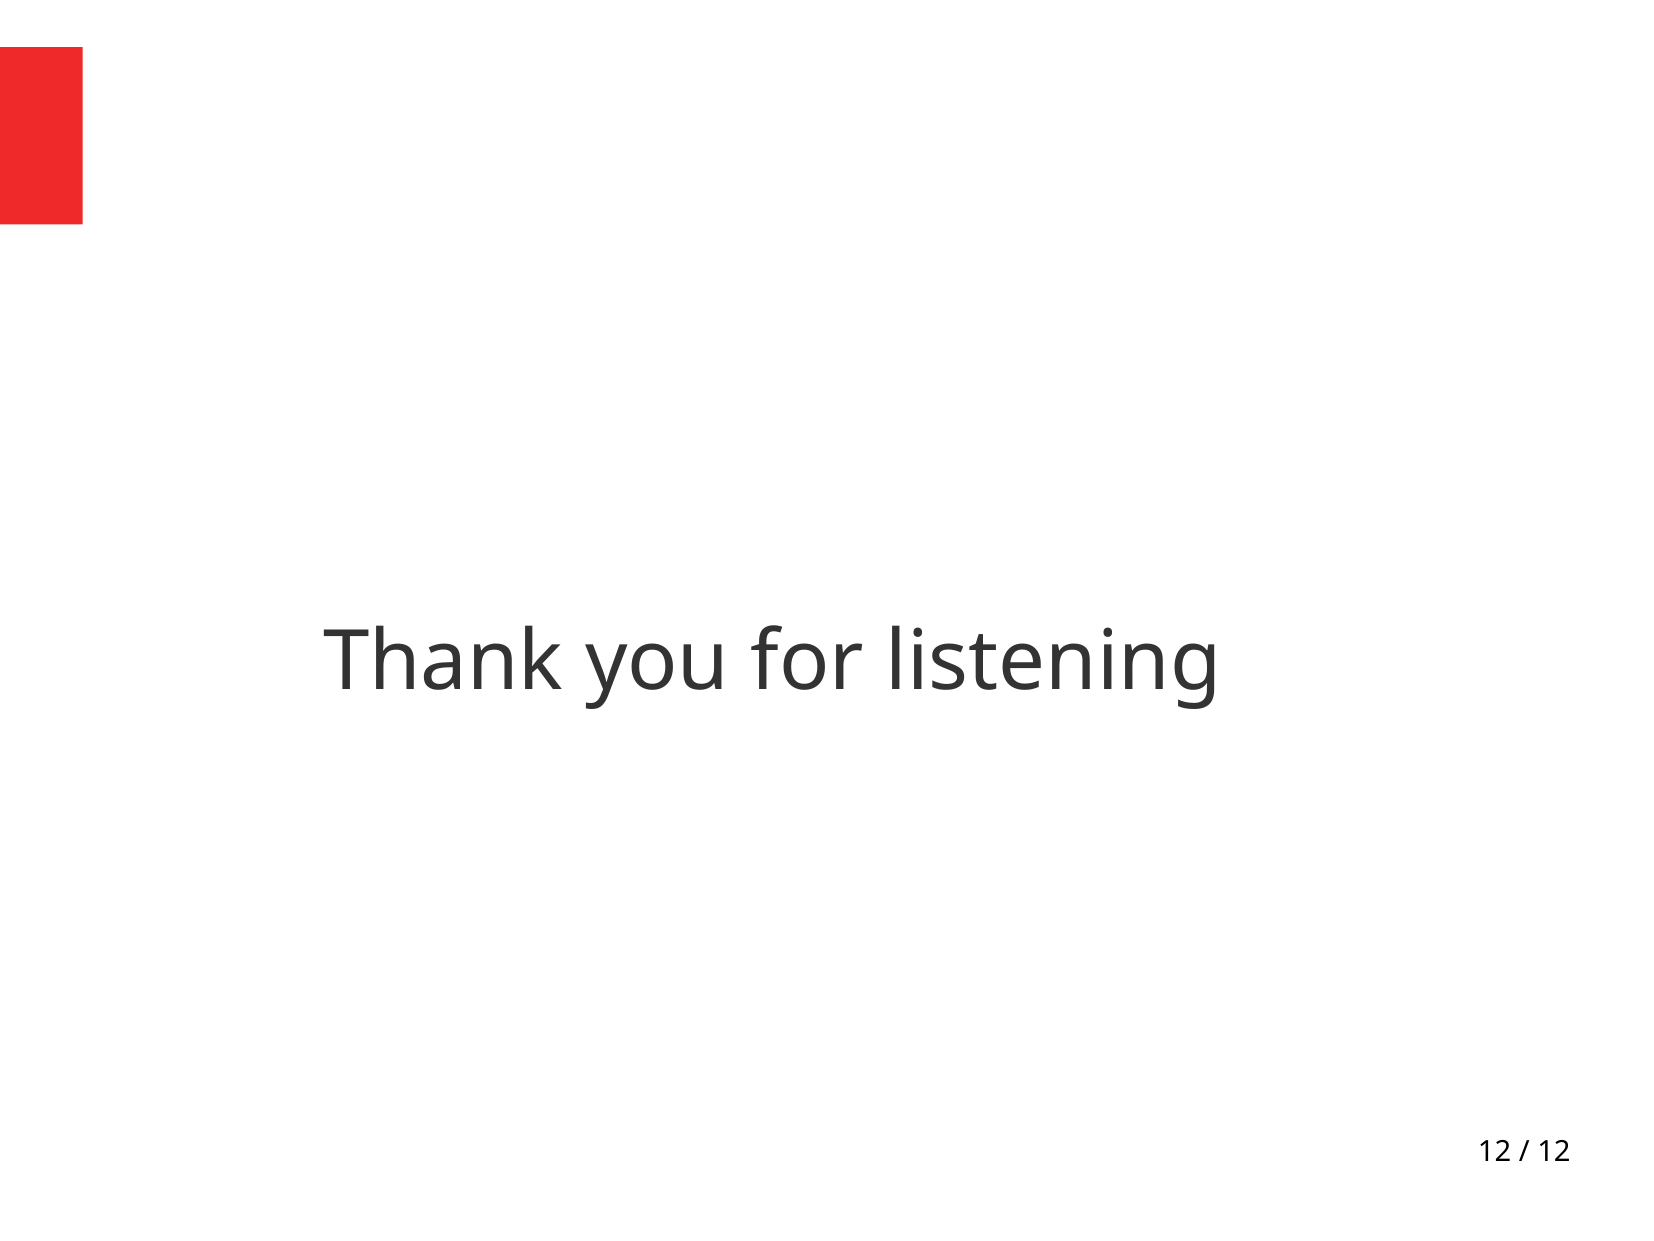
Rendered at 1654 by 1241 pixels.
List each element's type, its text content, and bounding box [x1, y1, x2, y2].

list Thank you for listening [165, 131, 1583, 1146]
